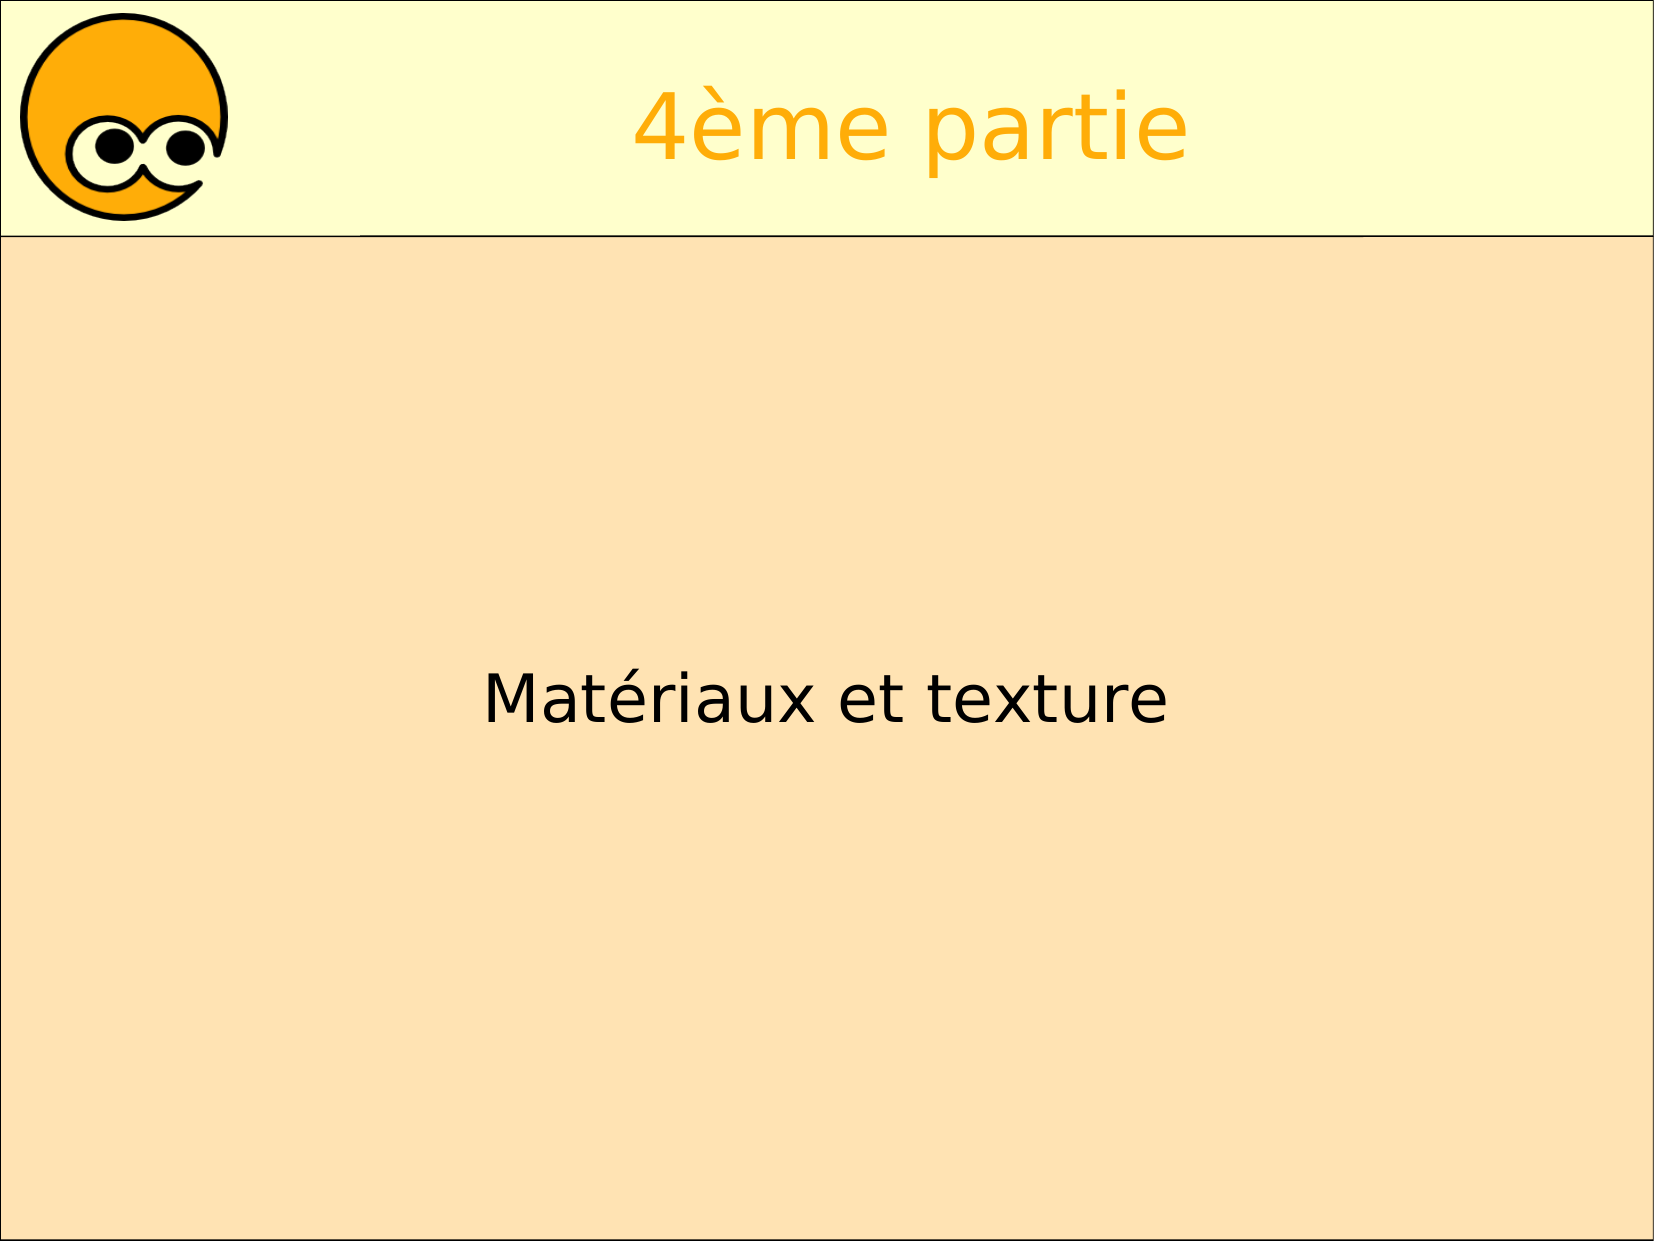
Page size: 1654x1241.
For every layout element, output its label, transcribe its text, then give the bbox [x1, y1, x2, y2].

subtitle Matériaux et texture [82, 297, 1571, 1102]
picture [20, 13, 228, 221]
title 4ème partie [252, 49, 1571, 207]
